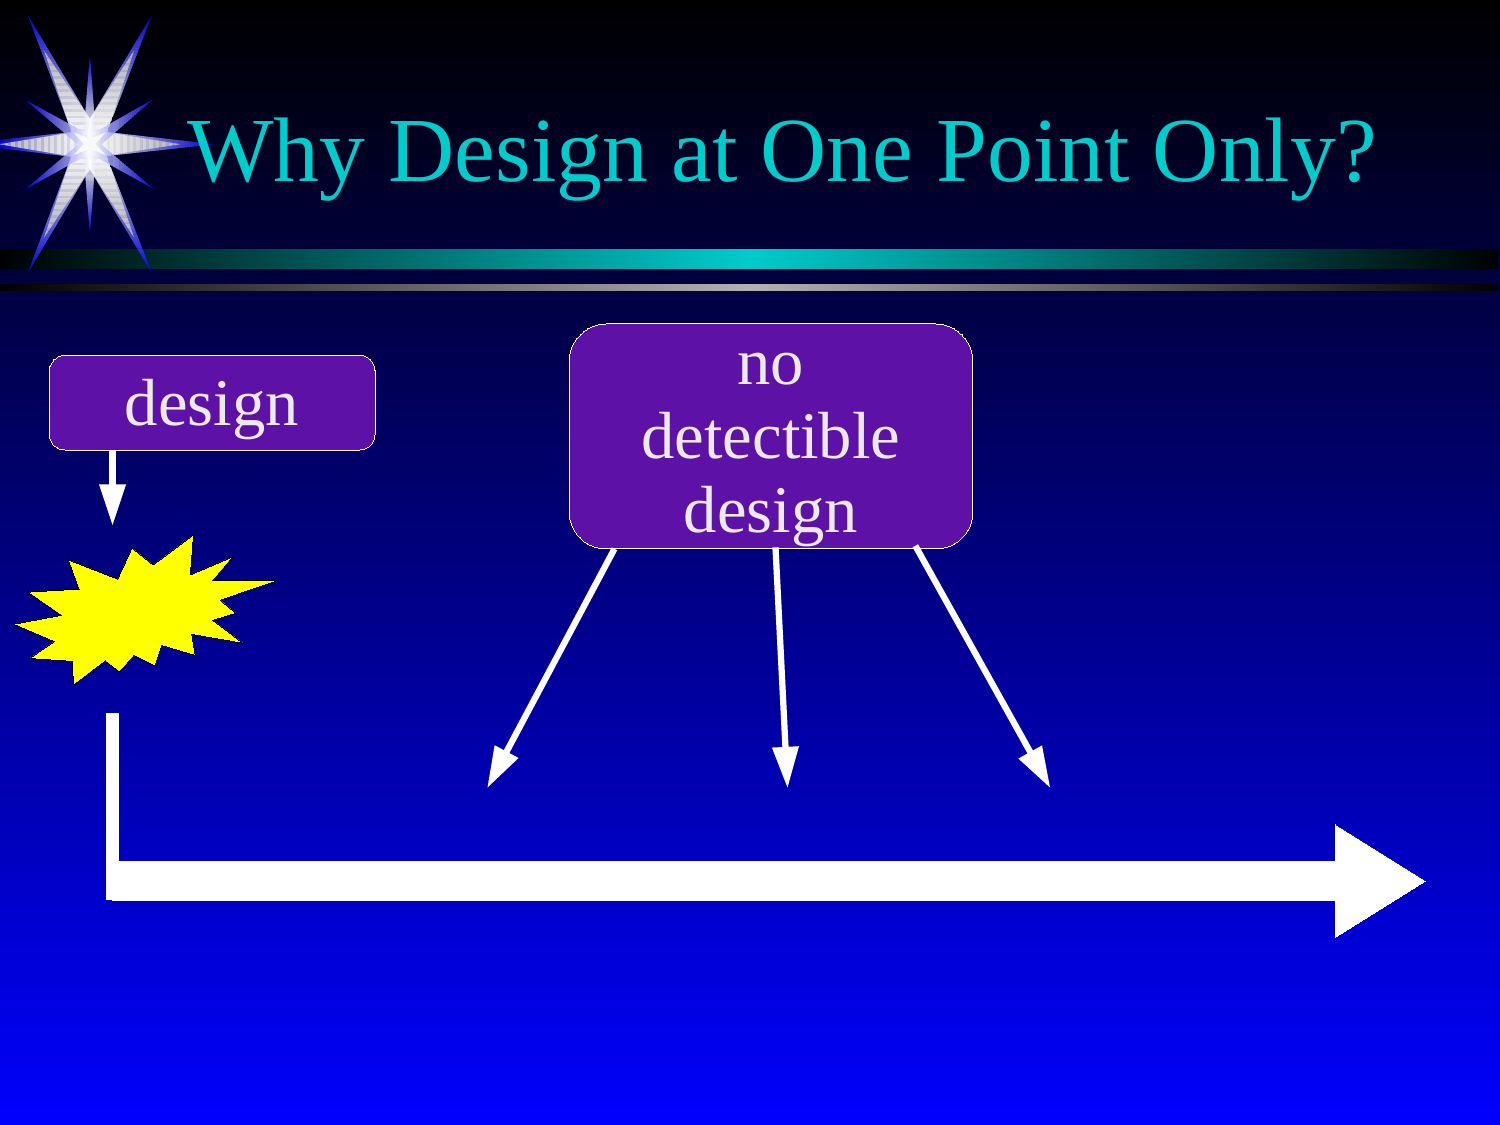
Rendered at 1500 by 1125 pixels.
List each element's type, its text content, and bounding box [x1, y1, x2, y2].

title Why Design at One Point Only? [187, 56, 1463, 244]
text_box [13, 534, 277, 685]
text_box [112, 824, 1426, 938]
text_box design [49, 355, 376, 451]
text_box no detectible design [569, 323, 973, 549]
